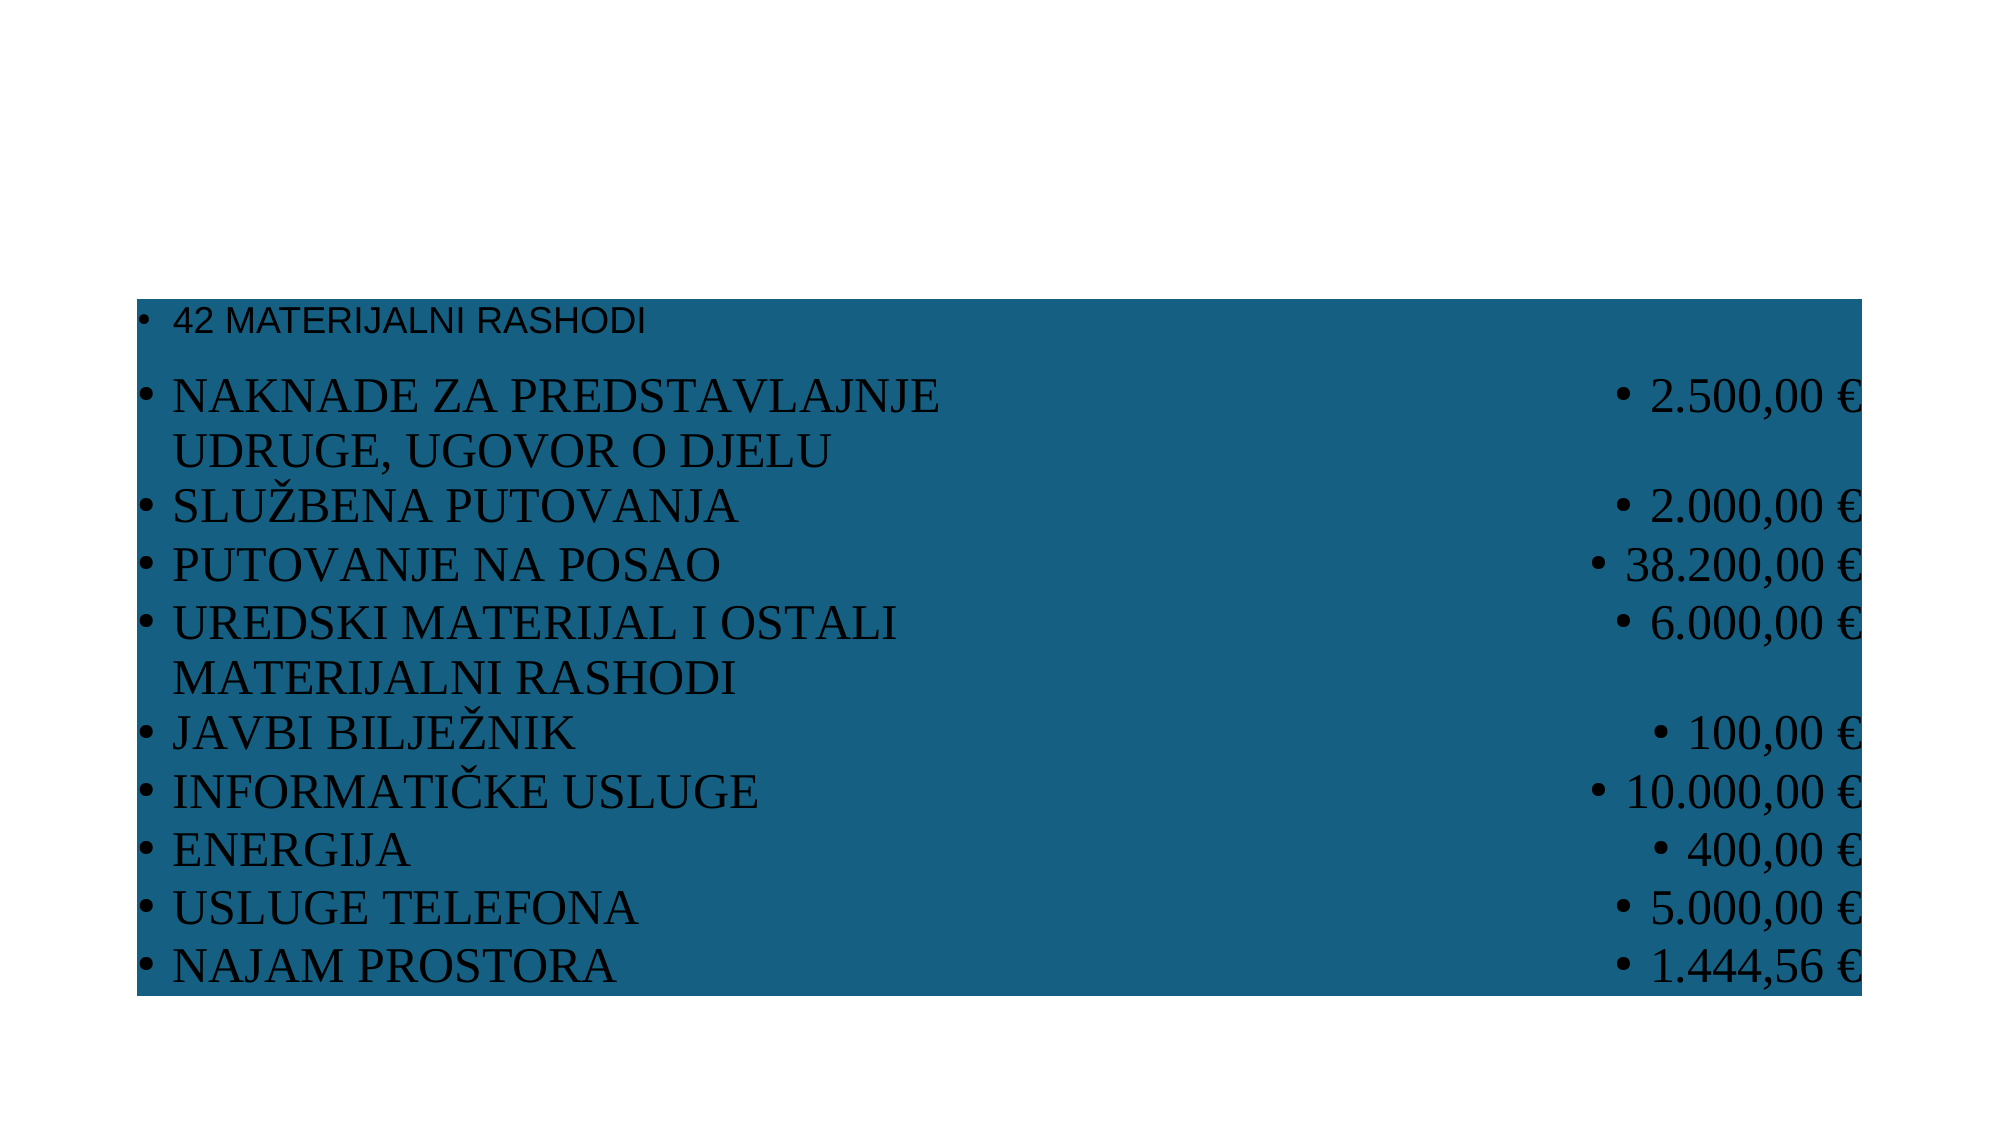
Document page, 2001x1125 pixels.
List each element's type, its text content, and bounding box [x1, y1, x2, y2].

table_cell INFORMATIČKE USLUGE [137, 764, 1000, 822]
table_cell ENERGIJA [137, 822, 1000, 880]
table_cell 2.000,00 € [1000, 478, 1862, 537]
table_cell NAKNADE ZA PREDSTAVLAJNJE UDRUGE, UGOVOR O DJELU [137, 368, 1000, 478]
table_header [1000, 299, 1862, 368]
table_cell NAJAM PROSTORA [137, 938, 1000, 996]
table_cell 2.500,00 € [1000, 368, 1862, 478]
table_cell 10.000,00 € [1000, 764, 1862, 822]
table_cell PUTOVANJE NA POSAO [137, 537, 1000, 595]
table_cell 400,00 € [1000, 822, 1862, 880]
table_cell 5.000,00 € [1000, 880, 1862, 938]
table_cell UREDSKI MATERIJAL I OSTALI MATERIJALNI RASHODI [137, 595, 1000, 705]
table_cell 38.200,00 € [1000, 537, 1862, 595]
table_cell 1.444,56 € [1000, 938, 1862, 996]
table_cell 6.000,00 € [1000, 595, 1862, 705]
table_cell SLUŽBENA PUTOVANJA [137, 478, 1000, 537]
table_cell USLUGE TELEFONA [137, 880, 1000, 938]
table_header 42 MATERIJALNI RASHODI [137, 299, 1000, 368]
table_cell JAVBI BILJEŽNIK [137, 705, 1000, 764]
table_cell 100,00 € [1000, 705, 1862, 764]
